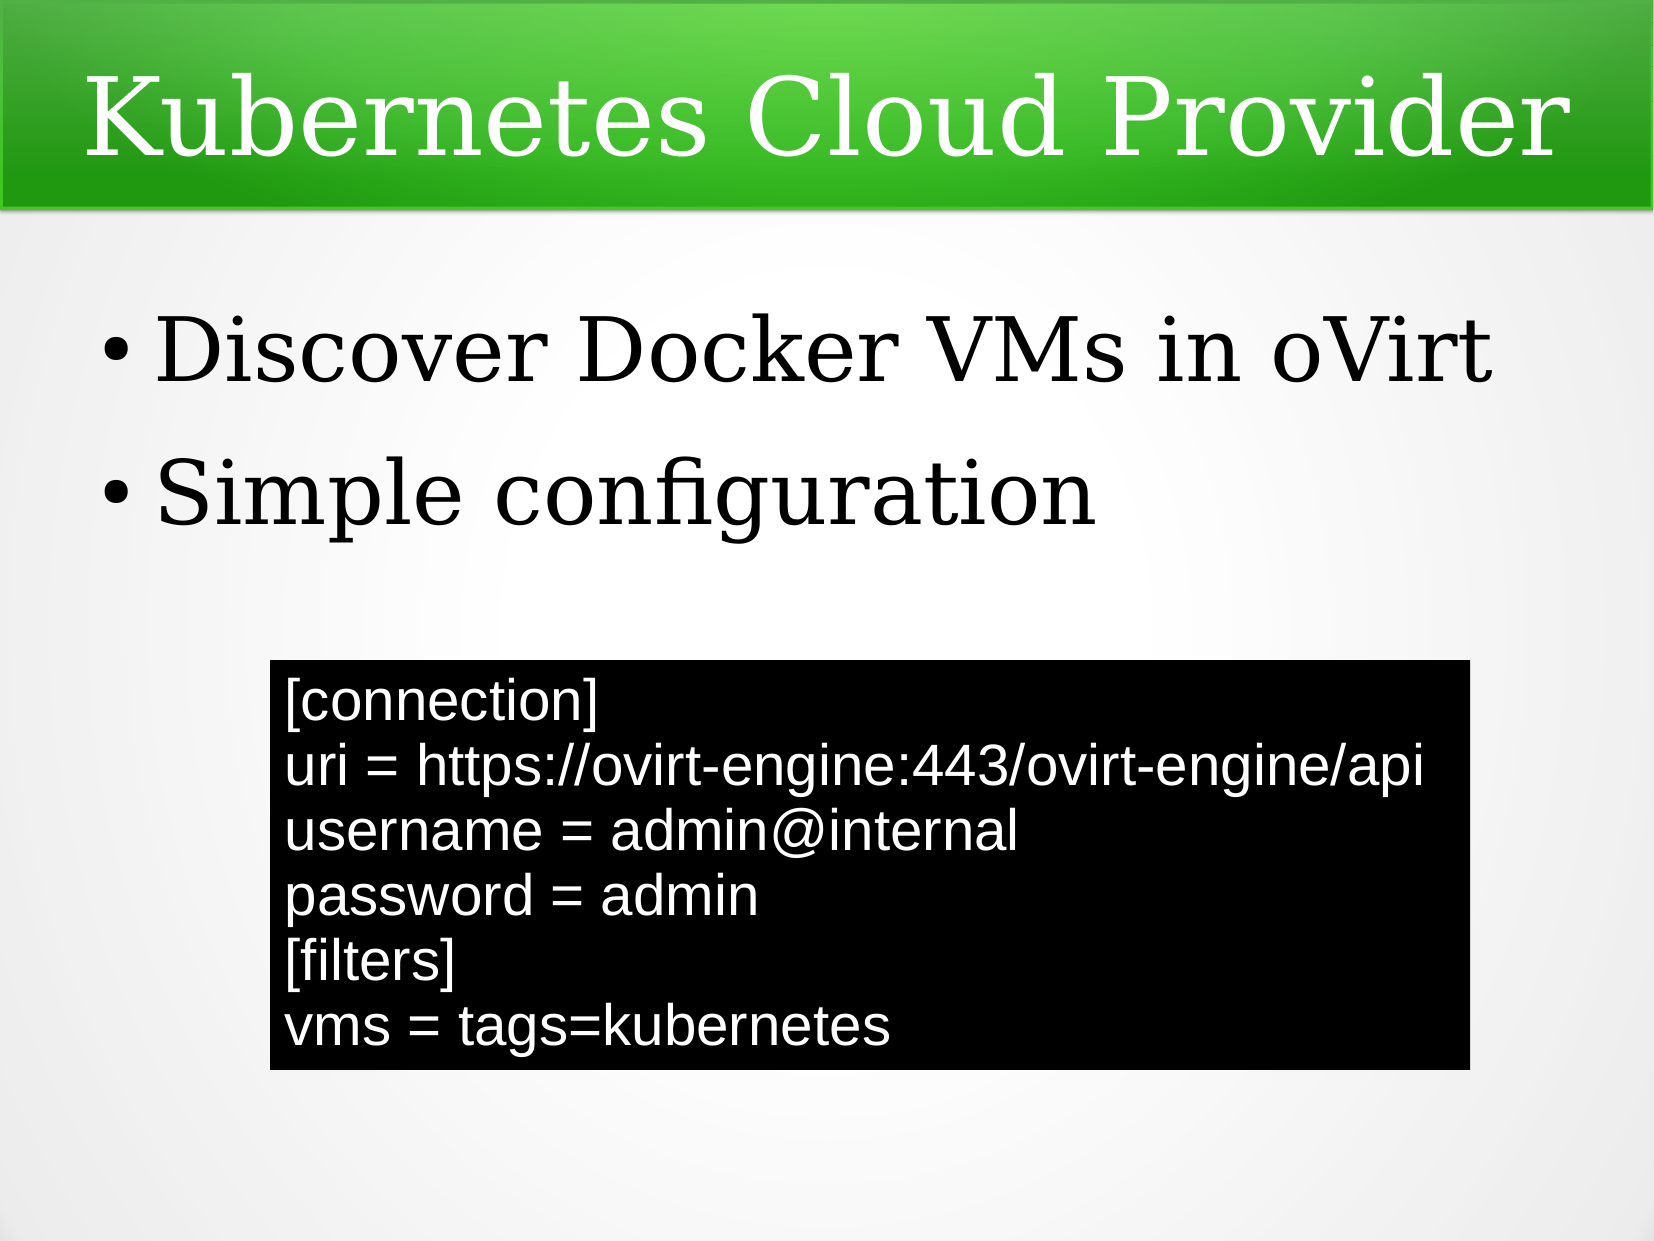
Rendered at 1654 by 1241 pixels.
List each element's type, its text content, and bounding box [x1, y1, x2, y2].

title Kubernetes Cloud Provider [0, 0, 1654, 245]
text_box [connection] uri = https://ovirt-engine:443/ovirt-engine/api username = admin@internal password = admin [filters] vms = tags=kubernetes [270, 660, 1471, 1070]
list Discover Docker VMs in oVirt Simple configuration [82, 299, 1571, 1019]
